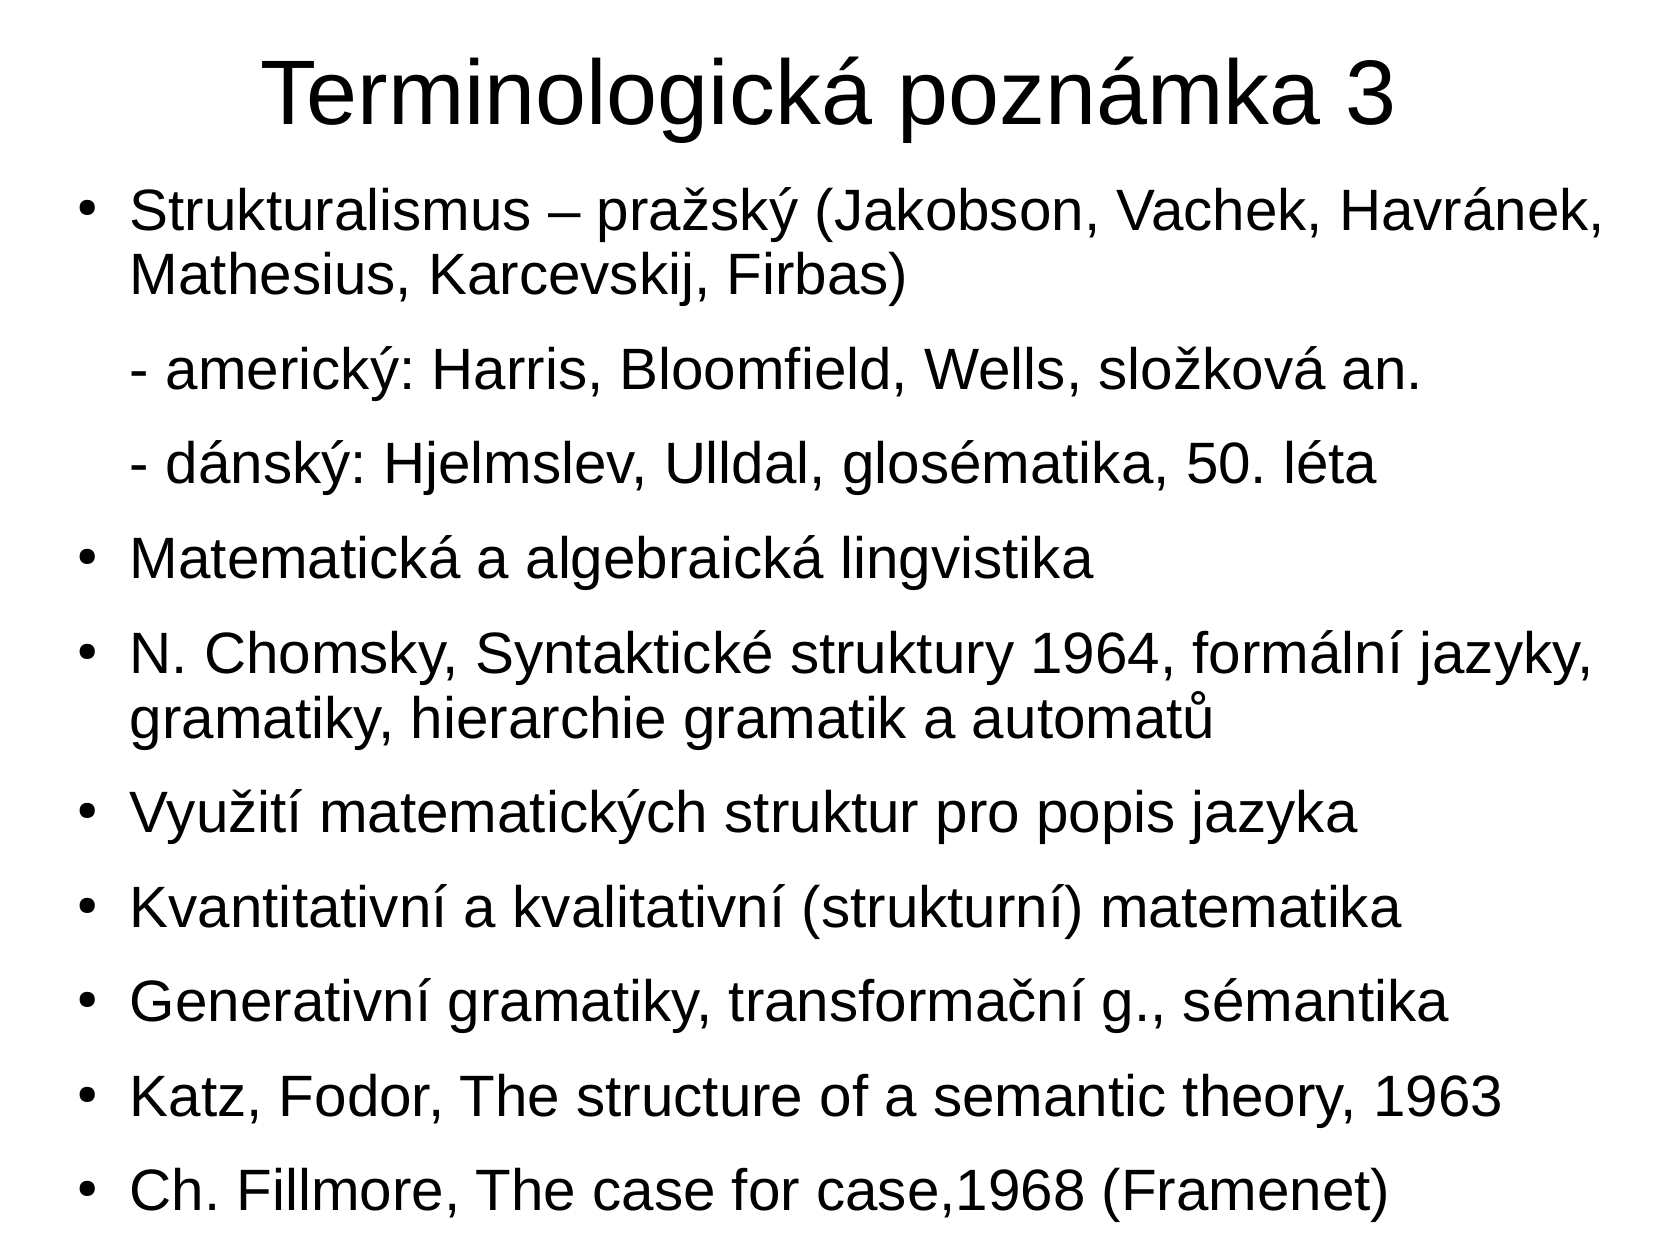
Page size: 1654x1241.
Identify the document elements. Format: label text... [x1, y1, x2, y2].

title Terminologická poznámka 3 [88, 13, 1571, 172]
list Strukturalismus – pražský (Jakobson, Vachek, Havránek, Mathesius, Karcevskij, Firbas) - americký: Harris, Bloomfield, Wells, složková an. - dánský: Hjelmslev, Ulldal, glosématika, 50. léta Matematická a algebraická lingvistika N. Chomsky, Syntaktické struktury 1964, formální jazyky, gramatiky, hierarchie gramatik a automatů Využití matematických struktur pro popis jazyka Kvantitativní a kvalitativní (strukturní) matematika Generativní gramatiky, transformační g., sémantika Katz, Fodor, The structure of a semantic theory, 1963 Ch. Fillmore, The case for case,1968 (Framenet) [59, 177, 1654, 1241]
